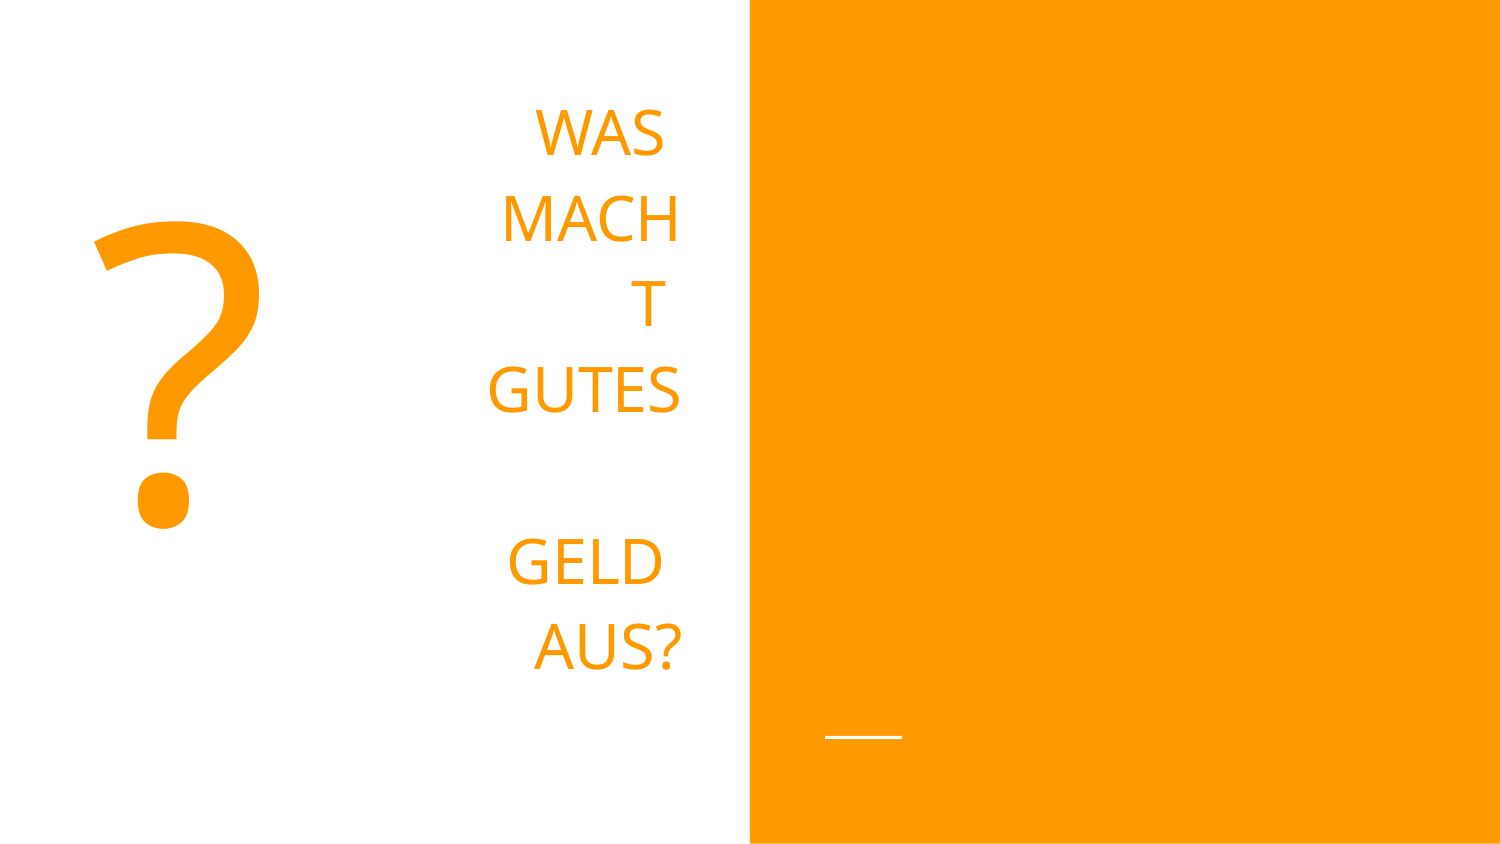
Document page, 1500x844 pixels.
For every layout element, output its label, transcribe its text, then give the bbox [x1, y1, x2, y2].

title WAS MACHT GUTES GELD AUS? [464, 60, 698, 790]
text_box ? [74, 91, 309, 622]
